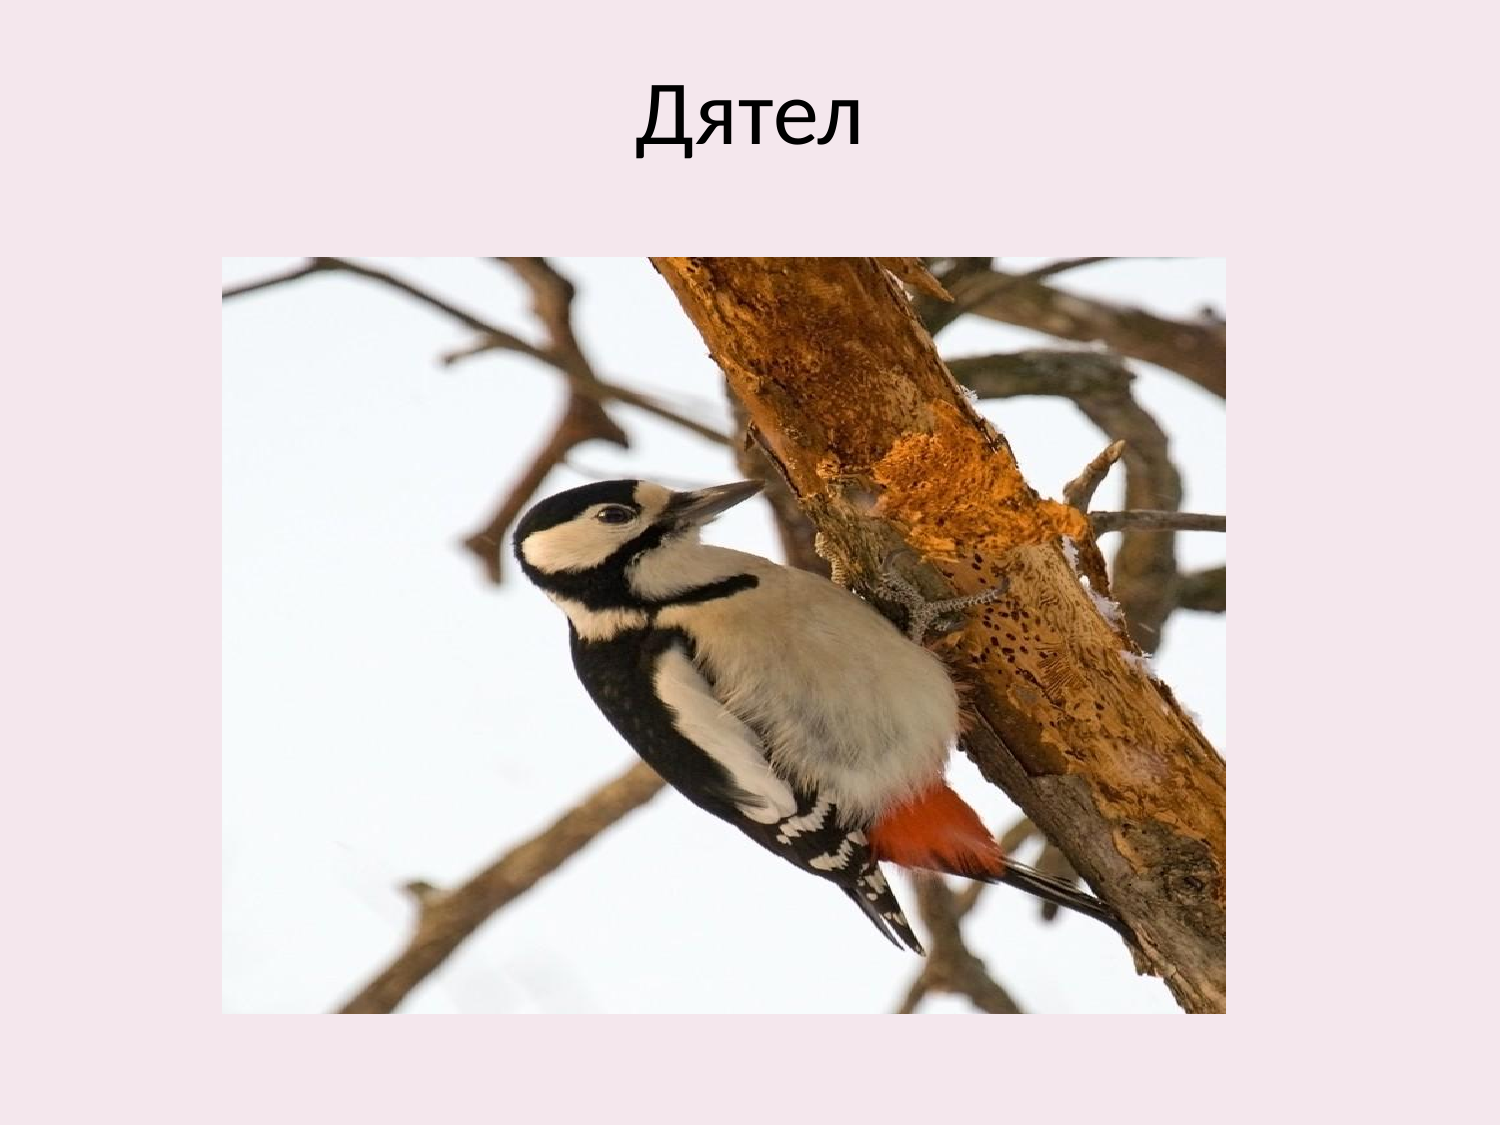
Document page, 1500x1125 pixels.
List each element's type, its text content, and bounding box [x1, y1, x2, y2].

title Дятел [75, 45, 1425, 233]
picture [222, 257, 1226, 1014]
